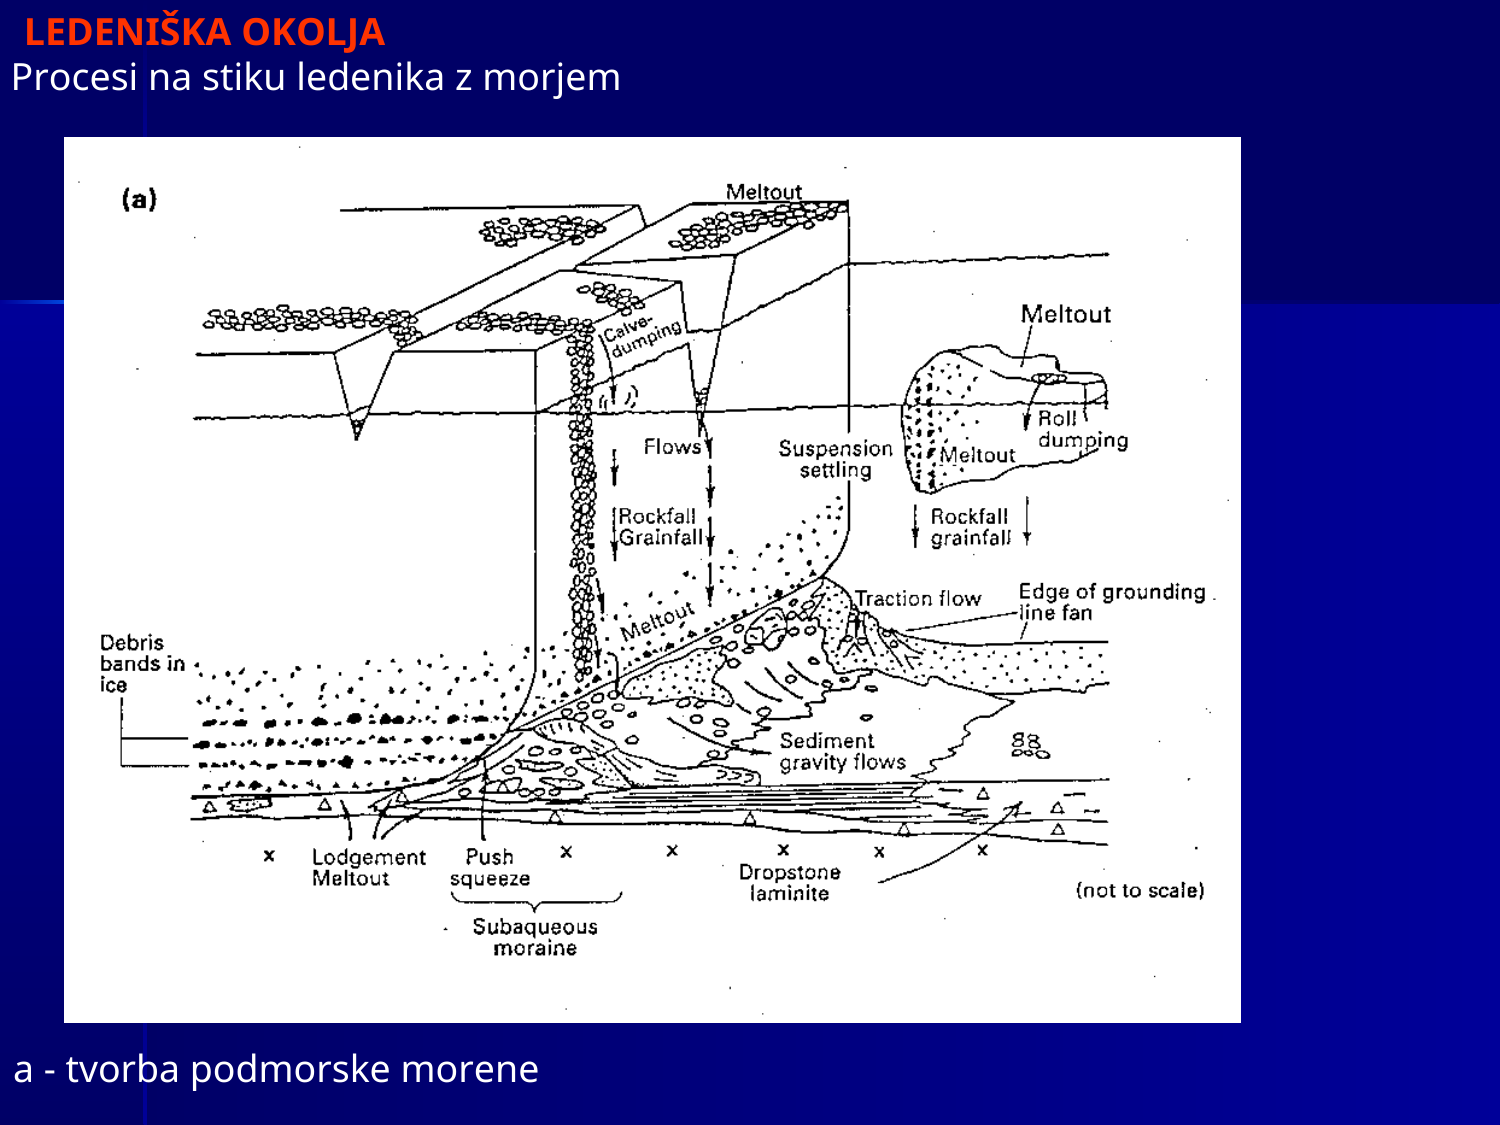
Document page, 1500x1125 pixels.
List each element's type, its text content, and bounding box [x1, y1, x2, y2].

text_box a - tvorba podmorske morene [0, 1037, 556, 1098]
picture [64, 137, 1241, 1023]
text_box LEDENIŠKA OKOLJA [9, 0, 401, 45]
text_box Procesi na stiku ledenika z morjem [0, 45, 638, 106]
